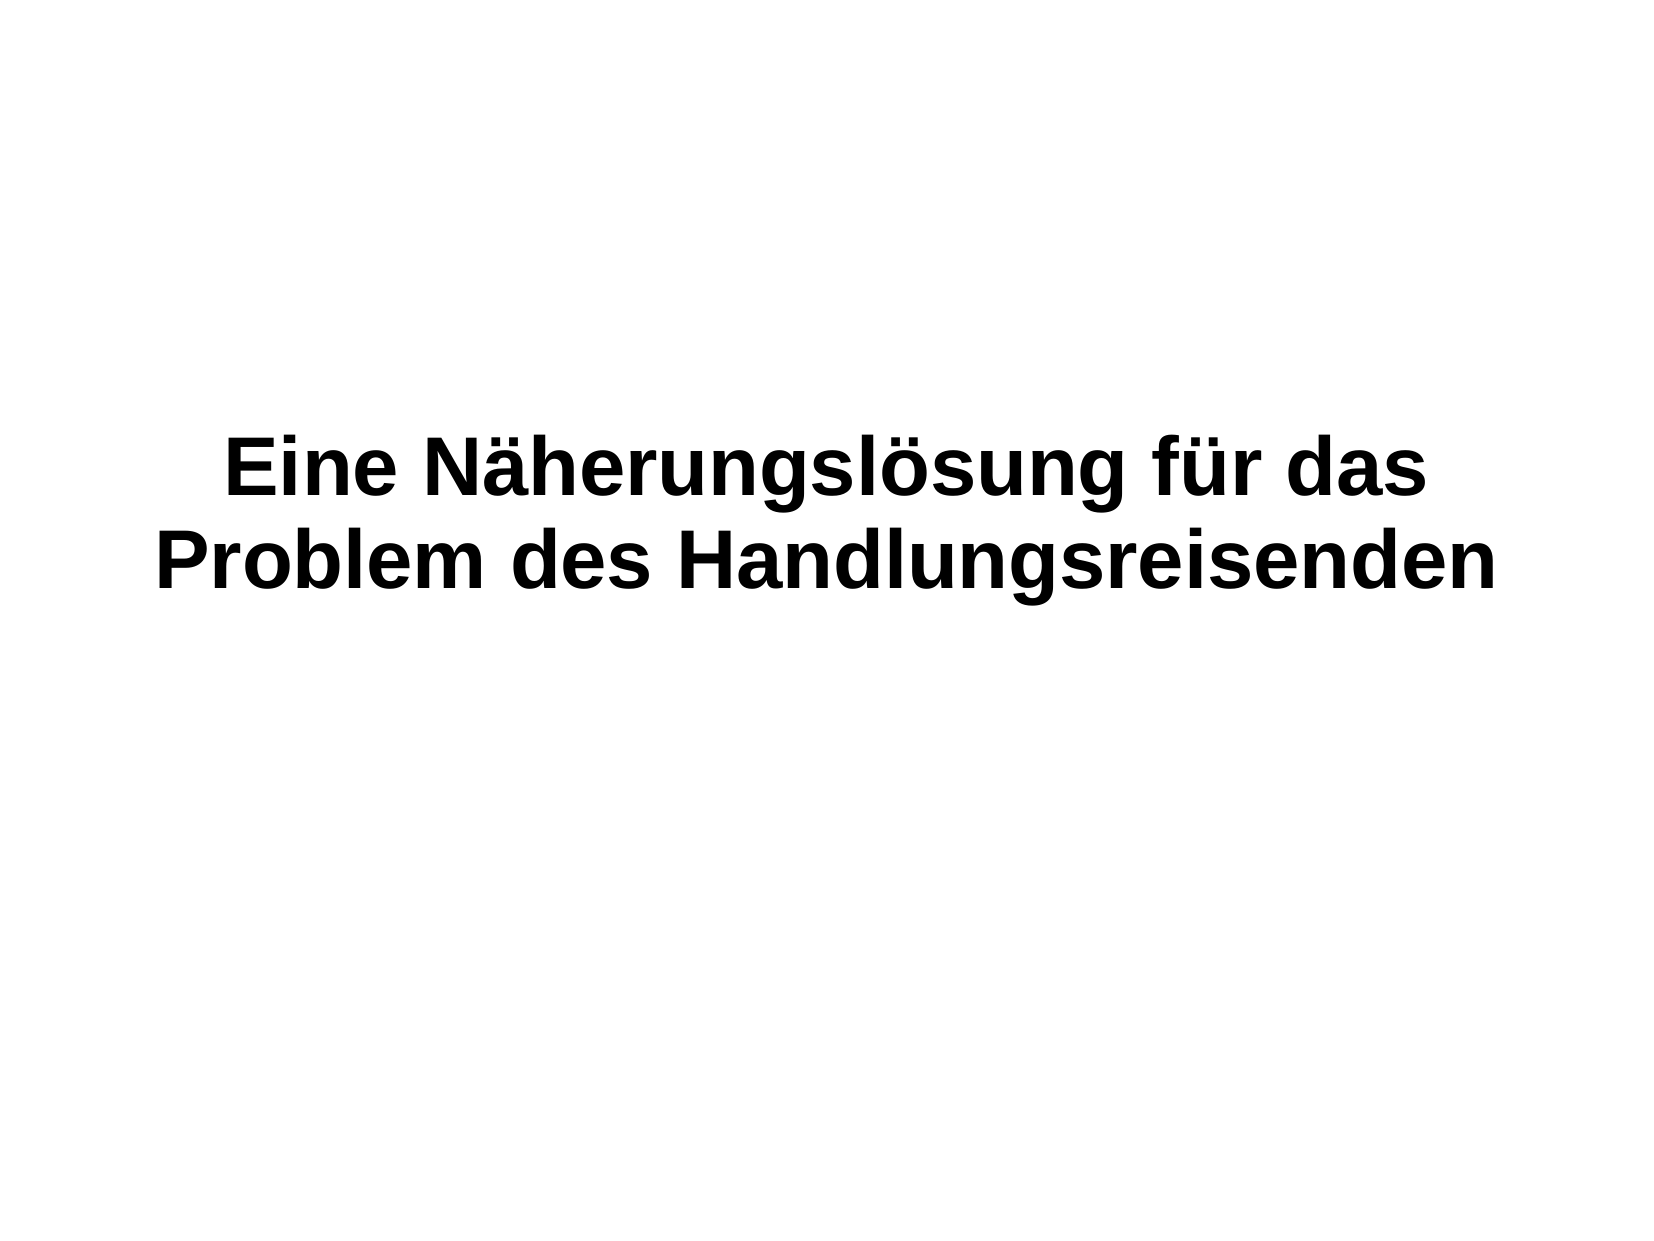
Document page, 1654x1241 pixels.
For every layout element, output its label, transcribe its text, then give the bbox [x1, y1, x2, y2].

title Eine Näherungslösung für das Problem des Handlungsreisenden [82, 373, 1571, 653]
